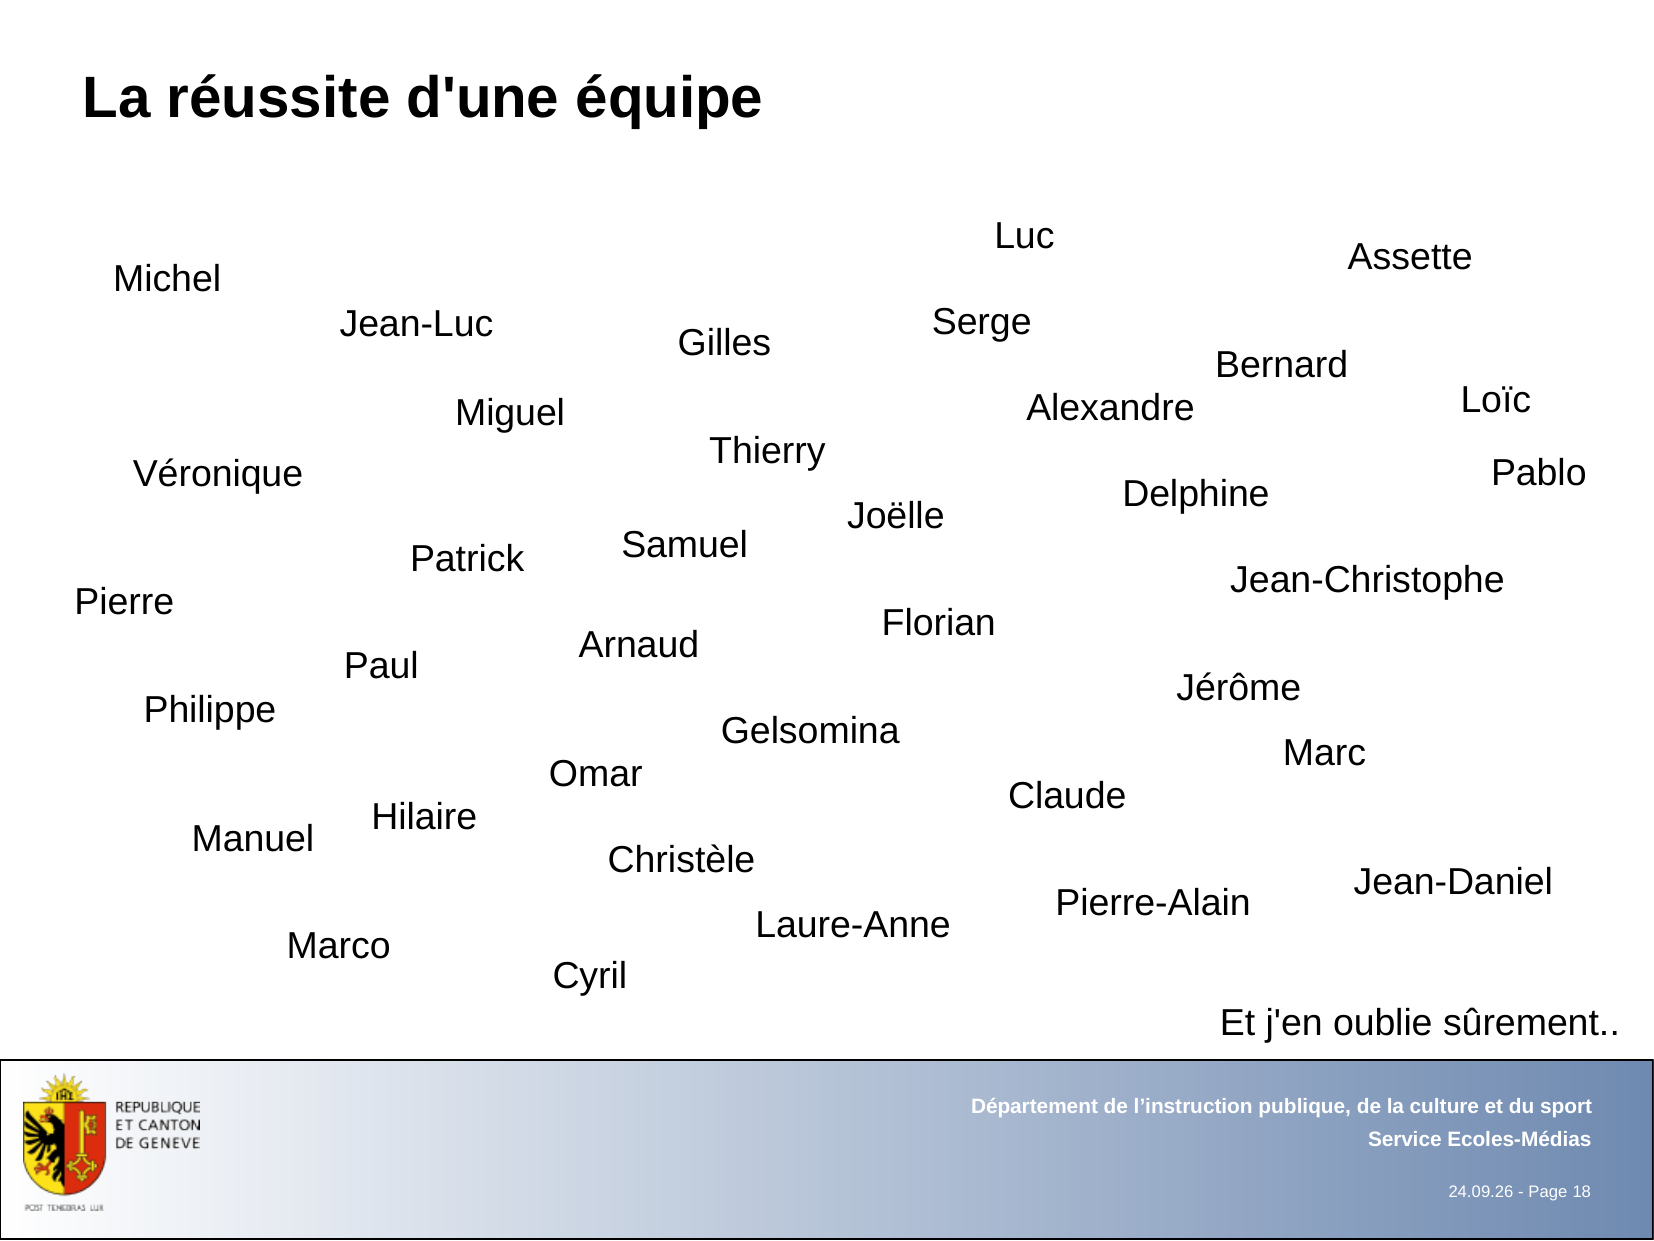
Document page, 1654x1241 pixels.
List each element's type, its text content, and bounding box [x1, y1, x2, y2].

text_box Delphine [1107, 465, 1285, 523]
text_box Jean-Daniel [1338, 852, 1568, 910]
text_box Alexandre [1011, 379, 1210, 436]
text_box Samuel [606, 516, 763, 573]
text_box Pierre [59, 572, 190, 630]
text_box Gilles [662, 314, 787, 372]
text_box Bernard [1200, 335, 1364, 393]
text_box Jean-Luc [324, 295, 509, 353]
text_box Thierry [694, 422, 841, 479]
text_box Véronique [118, 445, 319, 502]
text_box Marc [1268, 723, 1382, 781]
text_box Paul [329, 637, 434, 695]
text_box Hilaire [356, 788, 493, 846]
text_box Arnaud [563, 615, 714, 673]
text_box Luc [979, 206, 1070, 264]
text_box Jérôme [1161, 659, 1317, 716]
text_box Laure-Anne [740, 895, 966, 953]
text_box Miguel [440, 383, 580, 441]
text_box Jean-Christophe [1215, 551, 1520, 609]
text_box Michel [98, 249, 237, 307]
text_box Florian [866, 594, 1011, 652]
text_box Pierre-Alain [1040, 874, 1266, 932]
text_box Claude [993, 766, 1142, 824]
text_box Loïc [1445, 371, 1547, 428]
text_box Gelsomina [706, 702, 915, 759]
text_box Christèle [592, 831, 771, 889]
title La réussite d'une équipe [82, 23, 1571, 172]
text_box Pablo [1476, 443, 1602, 501]
picture [23, 1073, 200, 1211]
text_box Assette [1332, 228, 1488, 286]
text_box Serge [917, 292, 1047, 350]
text_box Et j'en oublie sûrement.. [1205, 994, 1636, 1052]
text_box Patrick [395, 529, 540, 587]
text_box Joëlle [832, 486, 960, 544]
text_box Philippe [128, 680, 292, 738]
text_box Marco [271, 917, 406, 975]
text_box Cyril [537, 947, 643, 1004]
text_box Omar [534, 745, 658, 803]
text_box Manuel [176, 809, 329, 867]
